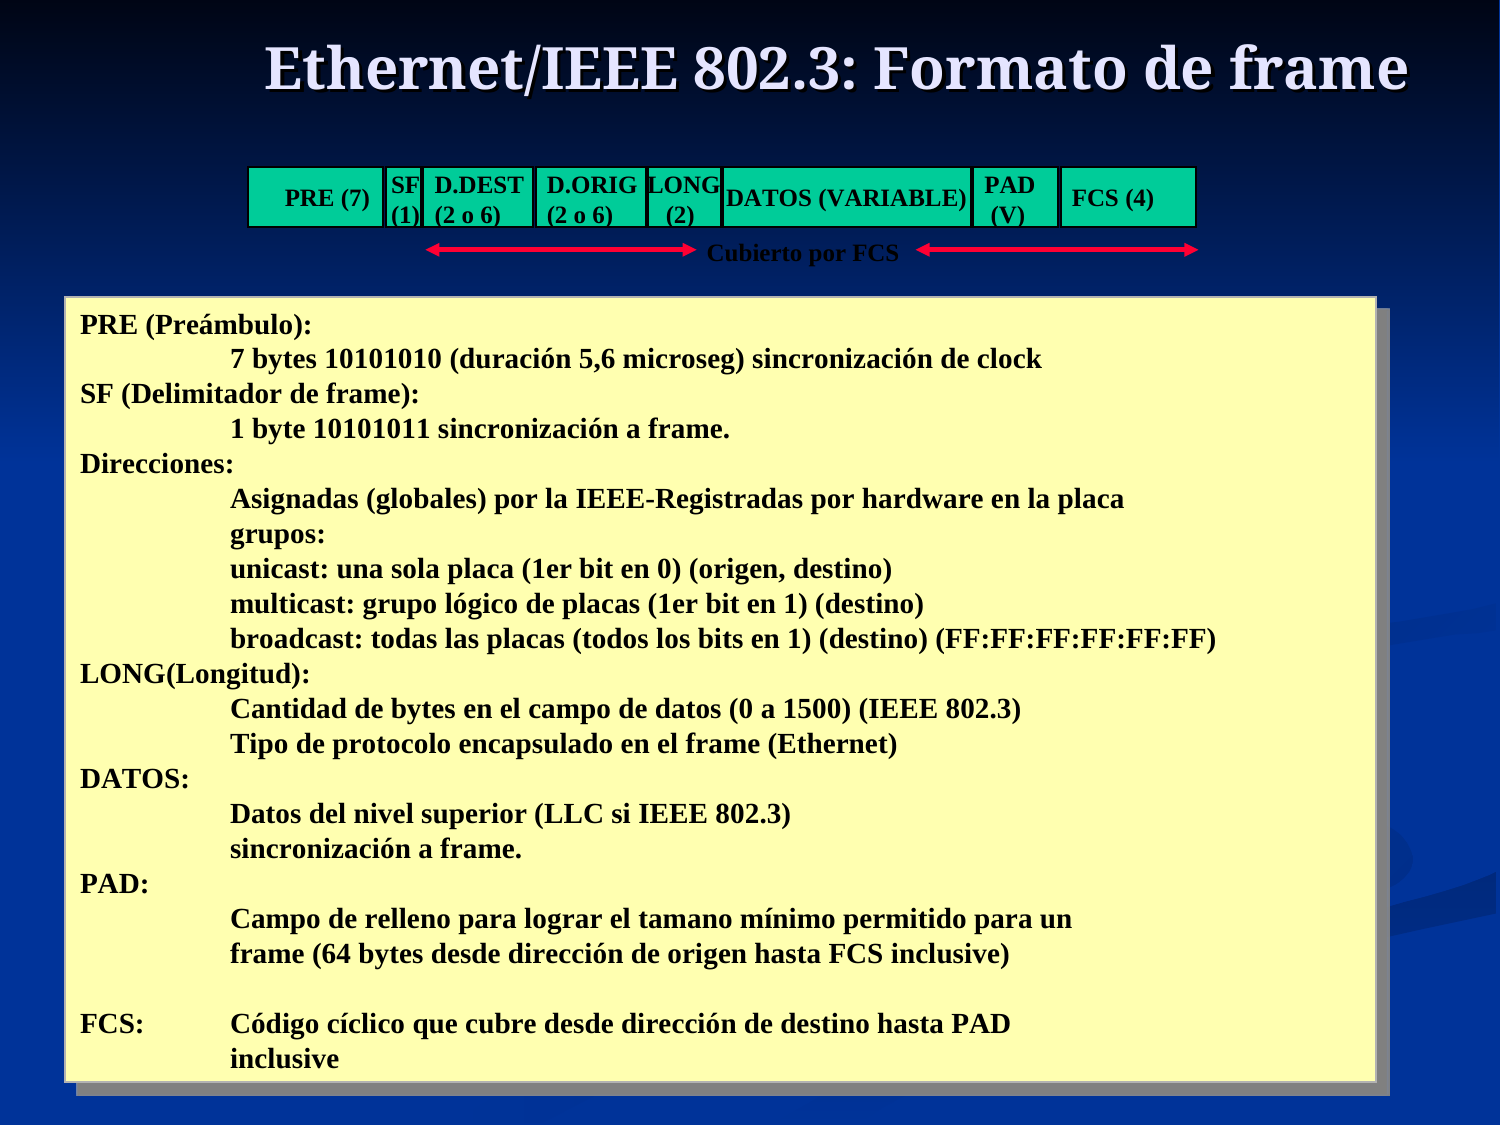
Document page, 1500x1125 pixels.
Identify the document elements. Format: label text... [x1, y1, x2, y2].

text_box DATOS (VARIABLE) [711, 173, 969, 219]
text_box D.DEST (2 o 6) [419, 160, 531, 236]
text_box Ethernet/IEEE 802.3: Formato de frame [75, 0, 1425, 163]
text_box PAD (V) [969, 160, 1051, 236]
text_box FCS (4) [1056, 173, 1170, 219]
text_box D.ORIG (2 o 6) [531, 160, 632, 236]
text_box SF (1) [376, 160, 419, 236]
text_box <número> [1074, 1025, 1388, 1101]
text_box PRE (Preámbulo): 7 bytes 10101010 (duración 5,6 microseg) sincronización de clock SF (Delimitador de frame): 1 byte 10101011 sincronización a frame. Direcciones: Asignadas (globales) por la IEEE-Registradas por hardware en la placa grupos: unicast: una sola placa (1er bit en 0) (origen, destino) multicast: grupo lógico de placas (1er bit en 1) (destino) broadcast: todas las placas (todos los bits en 1) (destino) (FF:FF:FF:FF:FF:FF) LONG(Longitud): Cantidad de bytes en el campo de datos (0 a 1500) (IEEE 802.3) Tipo de protocolo encapsulado en el frame (Ethernet) DATOS: Datos del nivel superior (LLC si IEEE 802.3) sincronización a frame. PAD: Campo de relleno para lograr el tamano mínimo permitido para un frame (64 bytes desde dirección de origen hasta FCS inclusive) FCS: Código cíclico que cubre desde dirección de destino hasta PAD inclusive [64, 297, 1376, 1082]
text_box [1060, 166, 1196, 173]
text_box PRE (7) [269, 173, 376, 219]
text_box [1051, 166, 1059, 173]
text_box Cubierto por FCS [691, 228, 915, 274]
text_box LONG (2) [632, 160, 737, 236]
